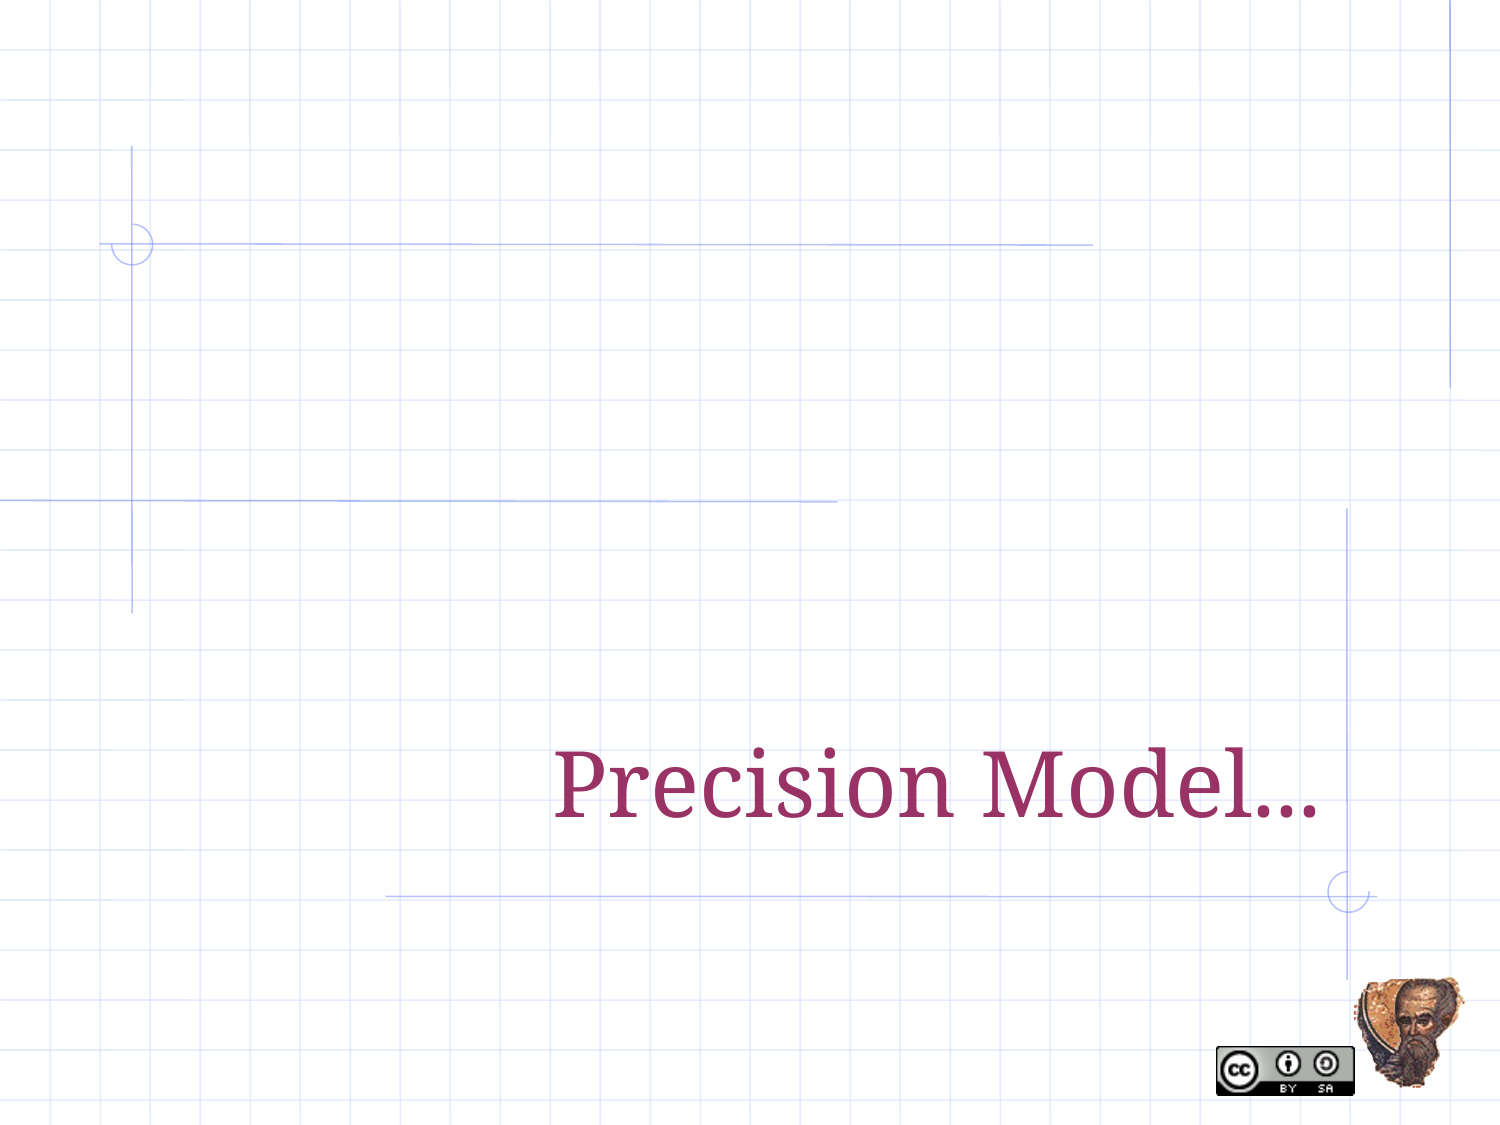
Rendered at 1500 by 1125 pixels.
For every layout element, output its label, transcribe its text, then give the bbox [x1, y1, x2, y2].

picture [1216, 976, 1465, 1096]
title Precision Model... [445, 723, 1323, 855]
